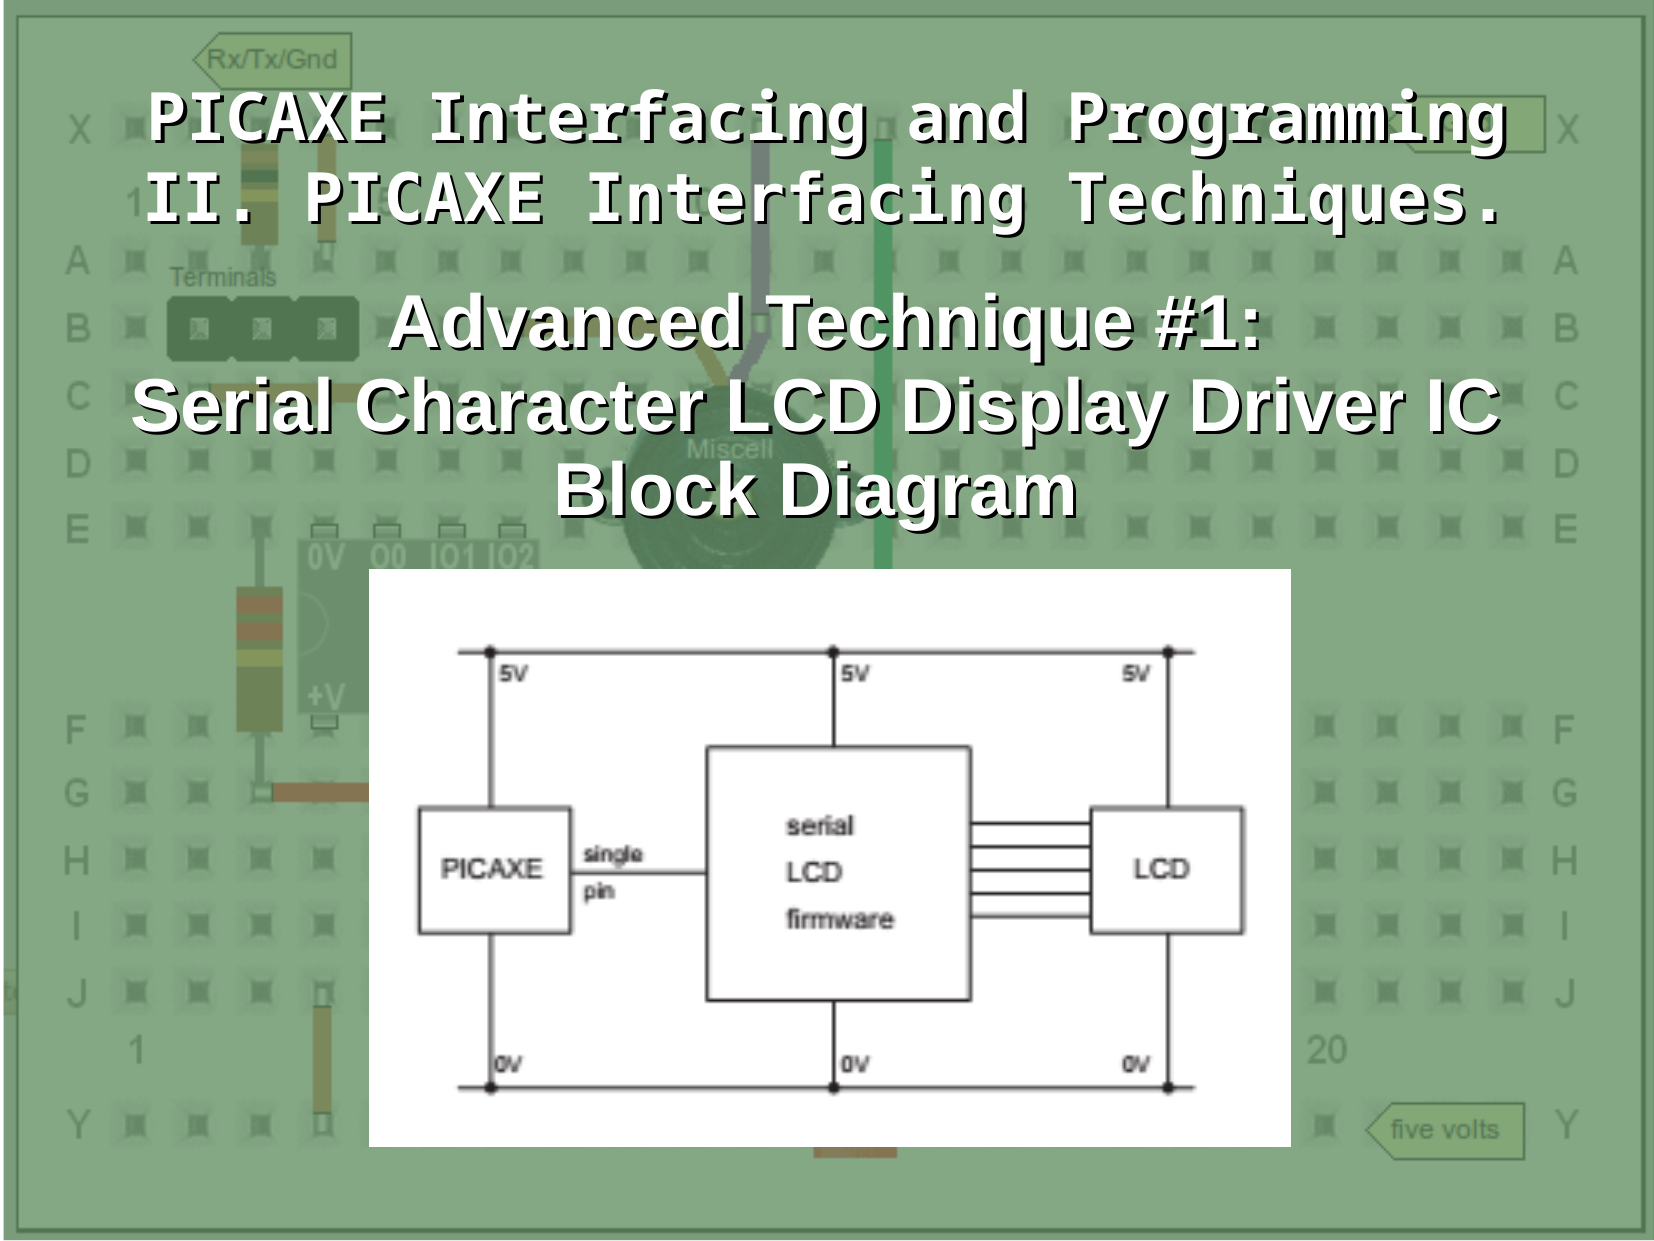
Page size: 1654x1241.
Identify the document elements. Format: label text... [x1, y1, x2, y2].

subtitle Advanced Technique #1: Serial Character LCD Display Driver IC Block Diagram [71, 1102, 1561, 1204]
picture [3, 0, 1654, 1241]
subtitle Advanced Technique #1: Serial Character LCD Display Driver IC Block Diagram [71, 279, 1561, 382]
text_box [71, 382, 1561, 1102]
title PICAXE Interfacing and Programming II. PICAXE Interfacing Techniques. [82, 37, 1571, 269]
